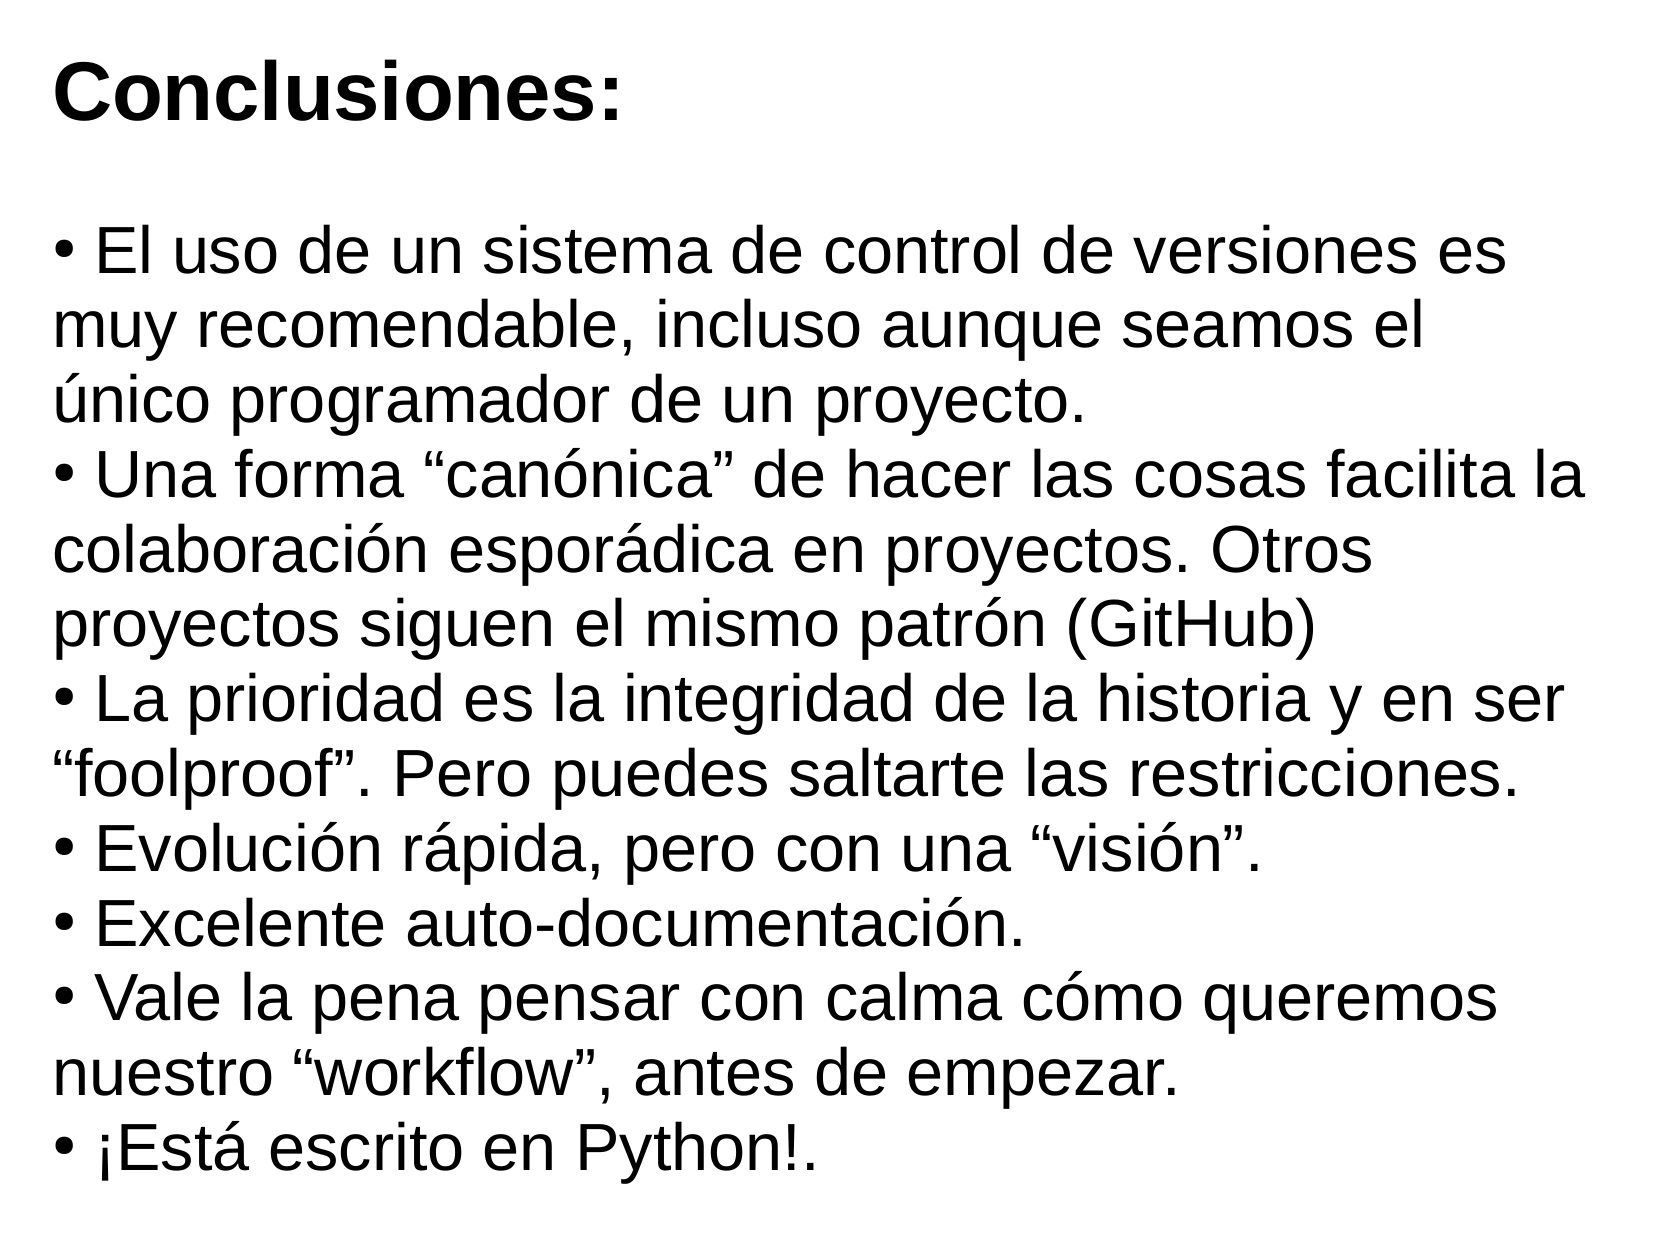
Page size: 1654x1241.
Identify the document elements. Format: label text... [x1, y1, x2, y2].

text_box Conclusiones: El uso de un sistema de control de versiones es muy recomendable, incluso aunque seamos el único programador de un proyecto. Una forma “canónica” de hacer las cosas facilita la colaboración esporádica en proyectos. Otros proyectos siguen el mismo patrón (GitHub) La prioridad es la integridad de la historia y en ser “foolproof”. Pero puedes saltarte las restricciones. Evolución rápida, pero con una “visión”. Excelente auto-documentación. Vale la pena pensar con calma cómo queremos nuestro “workflow”, antes de empezar. ¡Está escrito en Python!. [37, 37, 1613, 1193]
